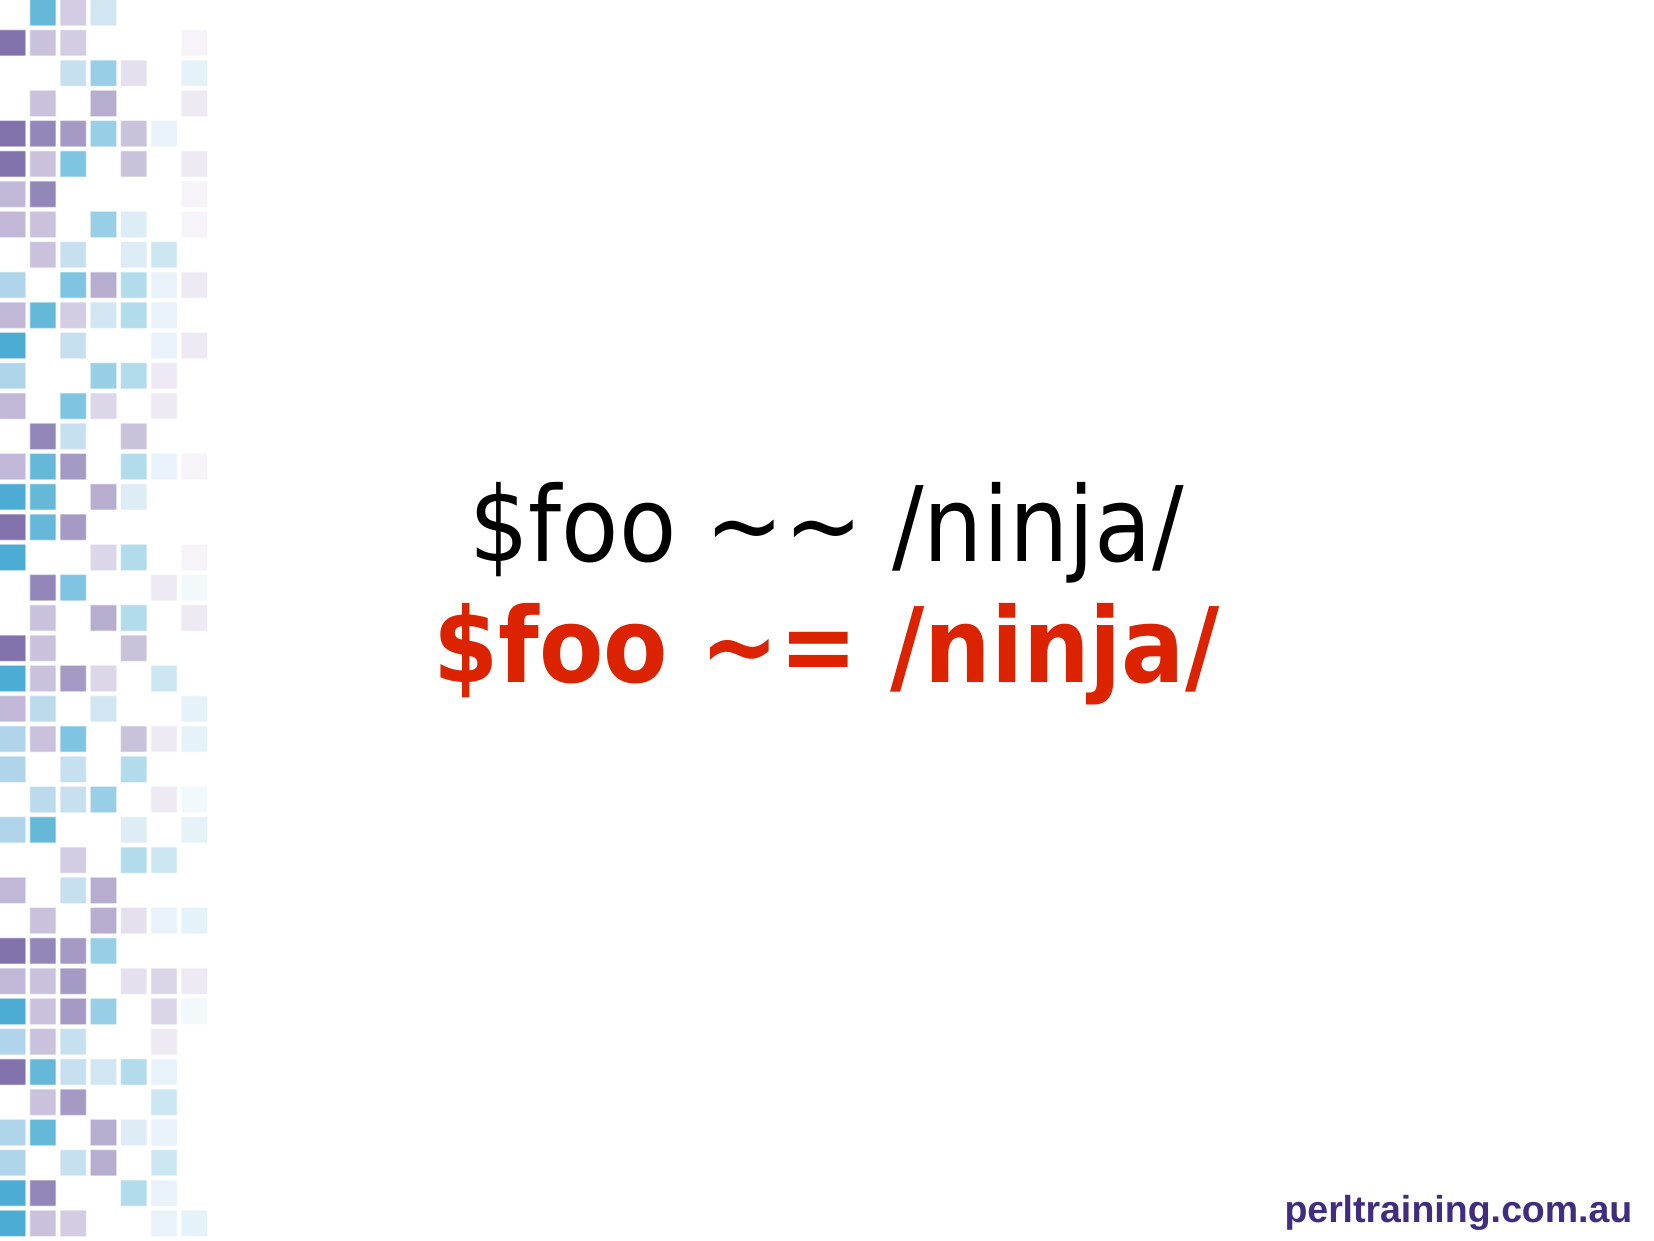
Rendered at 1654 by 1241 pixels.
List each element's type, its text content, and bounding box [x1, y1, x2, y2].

picture [0, 0, 212, 1241]
title $foo ~~ /ninja/ $foo ~= /ninja/ [82, 49, 1571, 1123]
